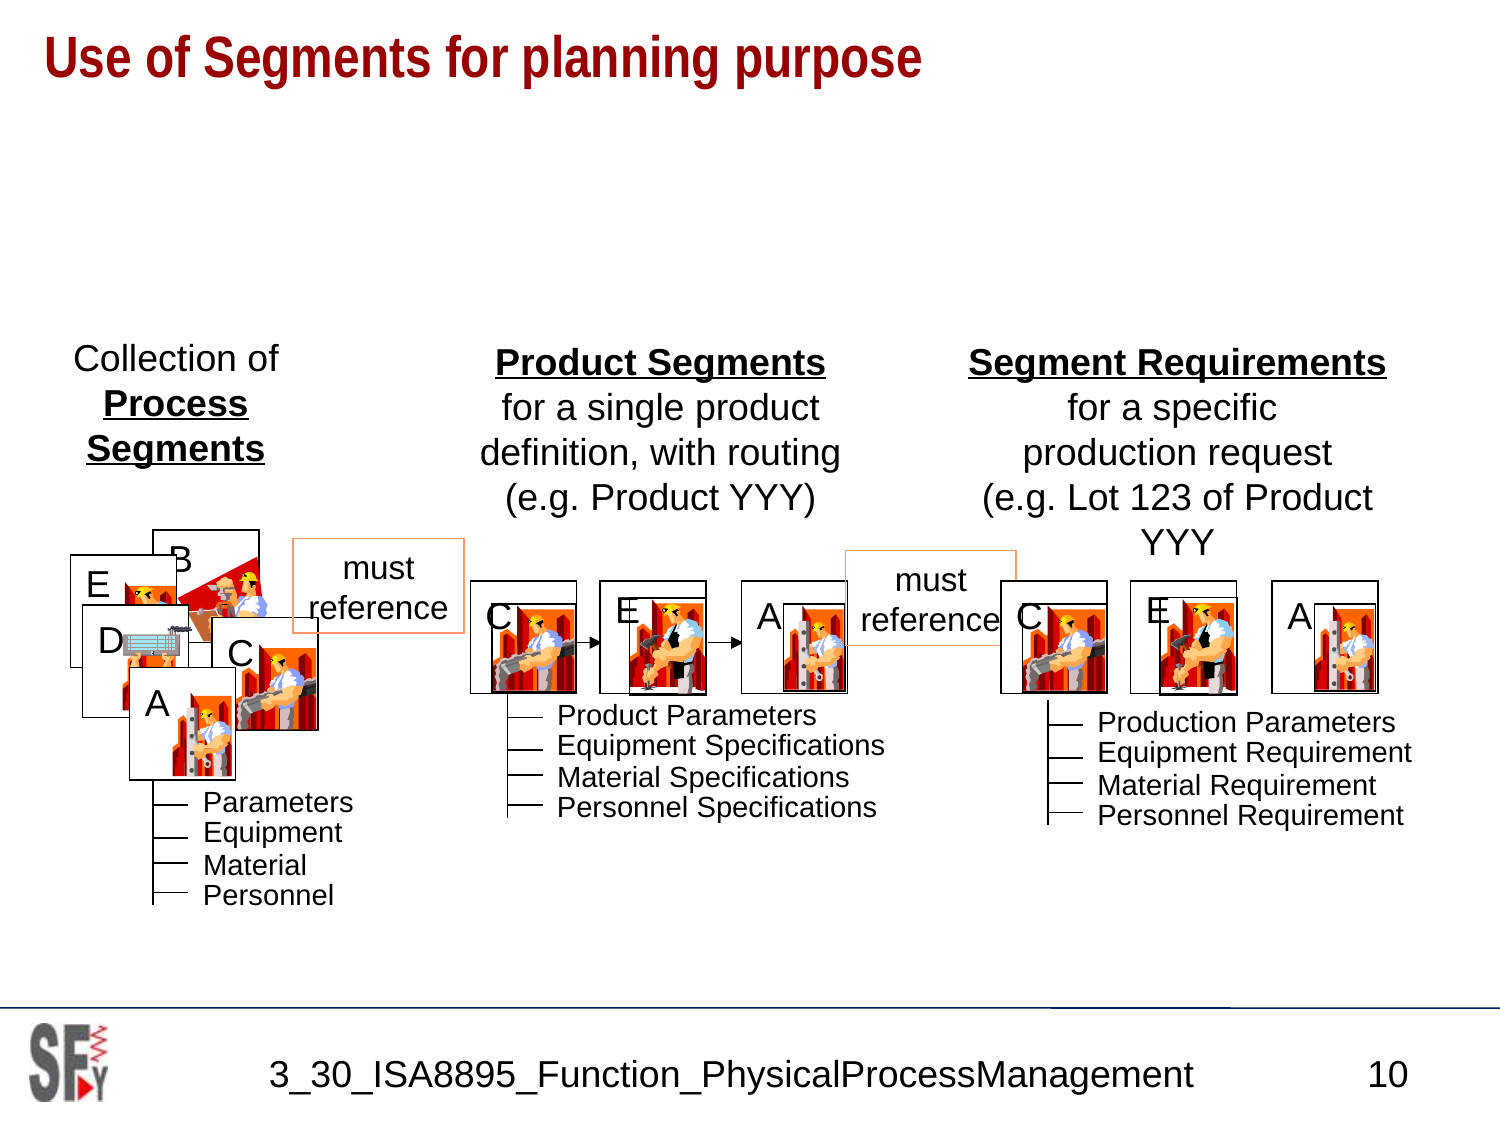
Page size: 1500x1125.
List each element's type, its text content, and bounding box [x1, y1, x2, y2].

footer 3_30_ISA8895_Function_PhysicalProcessManagement [253, 1034, 1336, 1103]
text_box E [1152, 600, 1159, 608]
text_box Material Specifications [542, 751, 866, 780]
text_box Personnel Requirement [1082, 788, 1420, 839]
text_box must reference [845, 550, 1017, 646]
text_box Product Parameters [542, 688, 833, 718]
text_box E [92, 585, 102, 594]
text_box Equipment [188, 805, 358, 856]
picture [29, 1023, 108, 1102]
picture [492, 604, 576, 692]
text_box E [1152, 611, 1159, 620]
text_box D [104, 630, 119, 650]
text_box D [82, 605, 189, 718]
text_box B [175, 549, 186, 556]
text_box Equipment Specifications [541, 718, 902, 769]
text_box E [622, 600, 629, 608]
text_box E [1130, 580, 1237, 694]
picture [1023, 604, 1106, 692]
text_box Material [188, 838, 323, 868]
text_box A [129, 667, 236, 781]
text_box Personnel Specifications [541, 780, 894, 831]
text_box C [470, 580, 577, 694]
text_box Product Segments for a single product definition, with routing (e.g. Product YYY) [460, 330, 862, 526]
picture [784, 604, 845, 691]
text_box Personnel [187, 868, 350, 919]
text_box B [153, 530, 260, 556]
text_box Equipment Requirement [1082, 726, 1428, 777]
text_box A [741, 580, 848, 694]
picture [630, 598, 706, 695]
text_box Material Requirement [1082, 758, 1393, 788]
list [29, 184, 1471, 988]
text_box Collection of Process Segments [58, 326, 294, 477]
text_box Segment Requirements for a specific production request (e.g. Lot 123 of Product YYY [941, 330, 1414, 571]
title Use of Segments for planning purpose [29, 12, 1471, 138]
text_box E [70, 555, 177, 668]
picture [1160, 598, 1237, 695]
picture [234, 643, 317, 731]
text_box E [622, 611, 629, 620]
picture [1315, 604, 1375, 691]
text_box A [1272, 580, 1379, 694]
text_box C [1000, 580, 1107, 694]
text_box Production Parameters [1082, 696, 1412, 726]
text_box E [600, 580, 707, 694]
text_box must reference [293, 538, 464, 634]
picture [172, 691, 233, 777]
text_box C [212, 617, 319, 731]
text_box Parameters [187, 775, 370, 827]
slide_number <numéro> [1352, 1034, 1490, 1103]
picture [102, 556, 269, 712]
